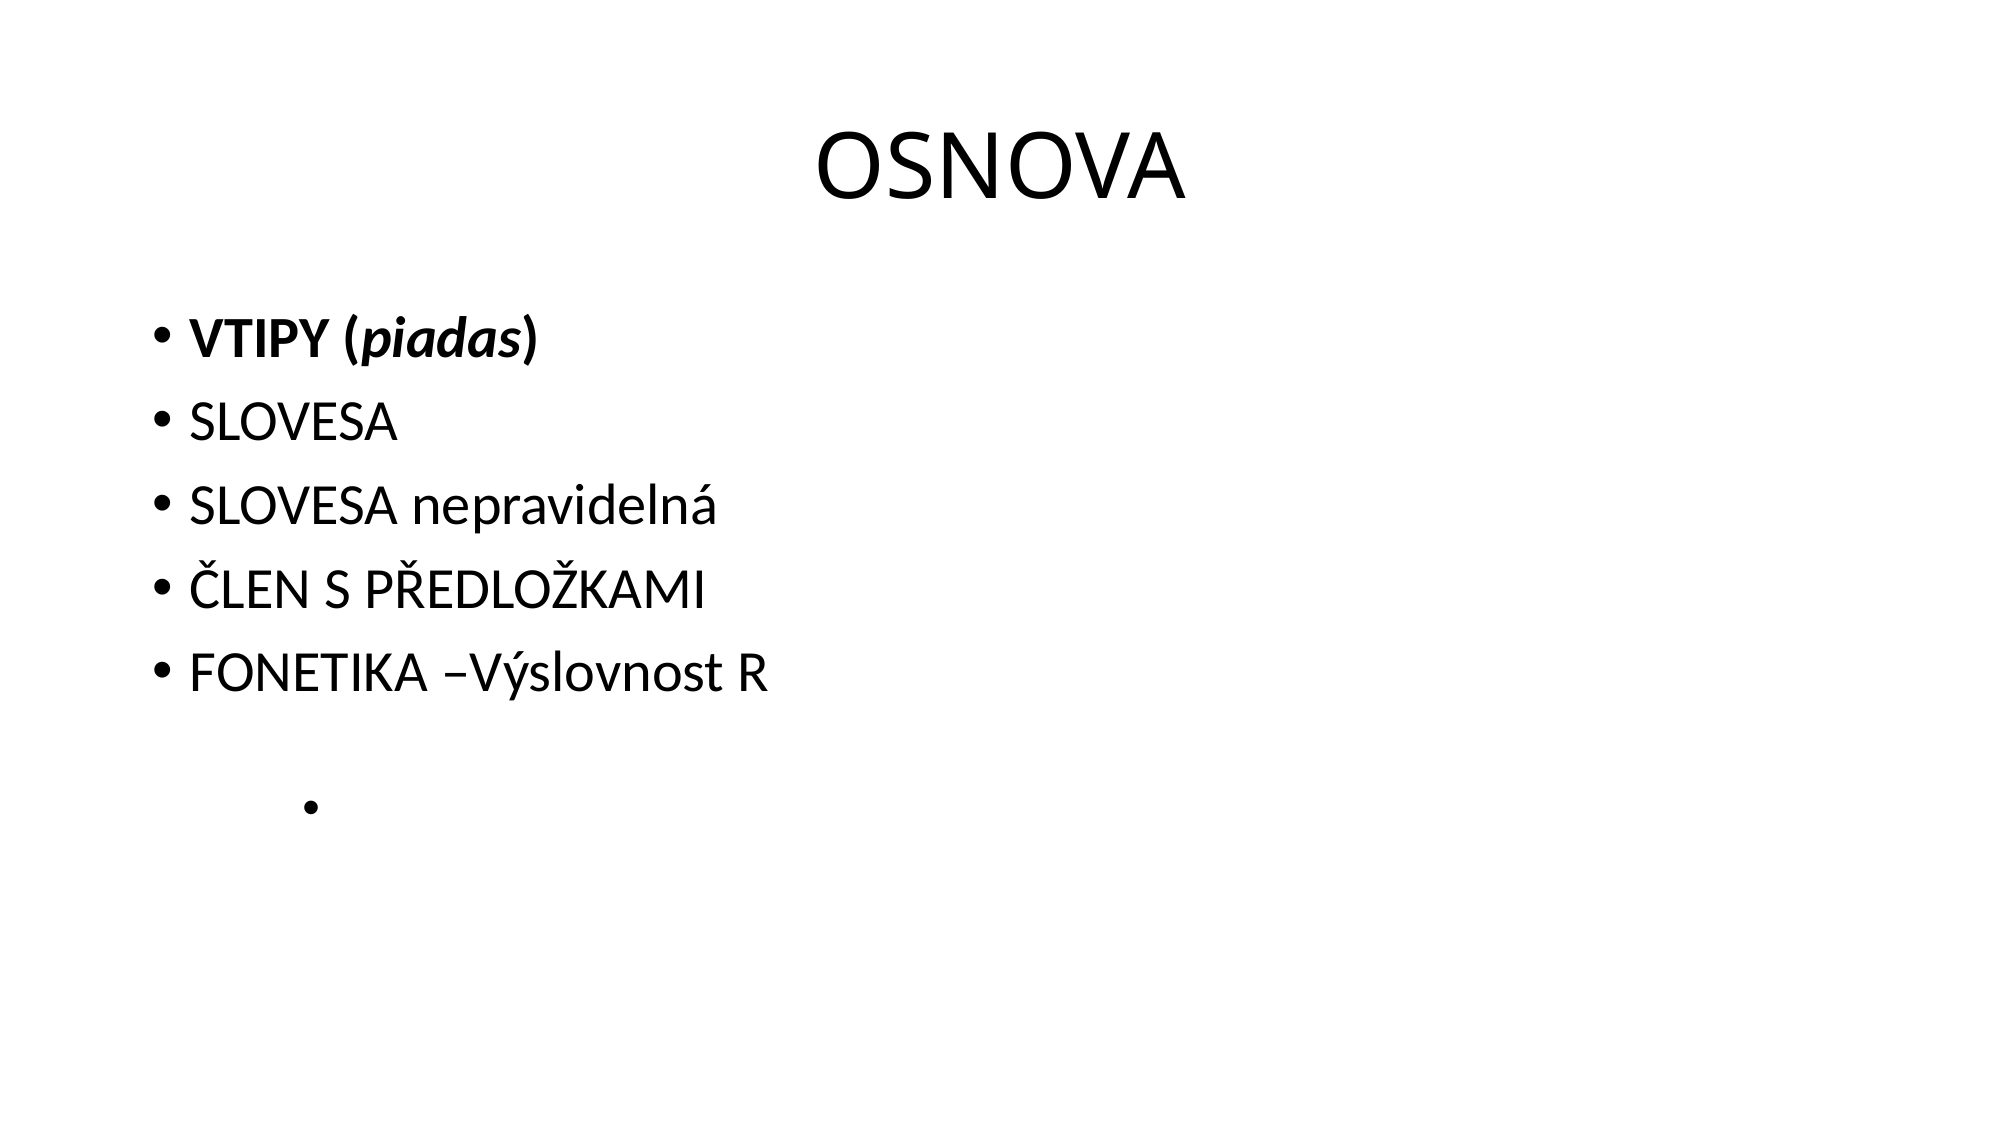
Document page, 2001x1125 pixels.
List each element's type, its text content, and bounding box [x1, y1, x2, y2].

list VTIPY (piadas) SLOVESA SLOVESA nepravidelná ČLEN S PŘEDLOŽKAMI FONETIKA –Výslovnost R [137, 299, 1863, 1014]
title OSNOVA [137, 59, 1863, 278]
